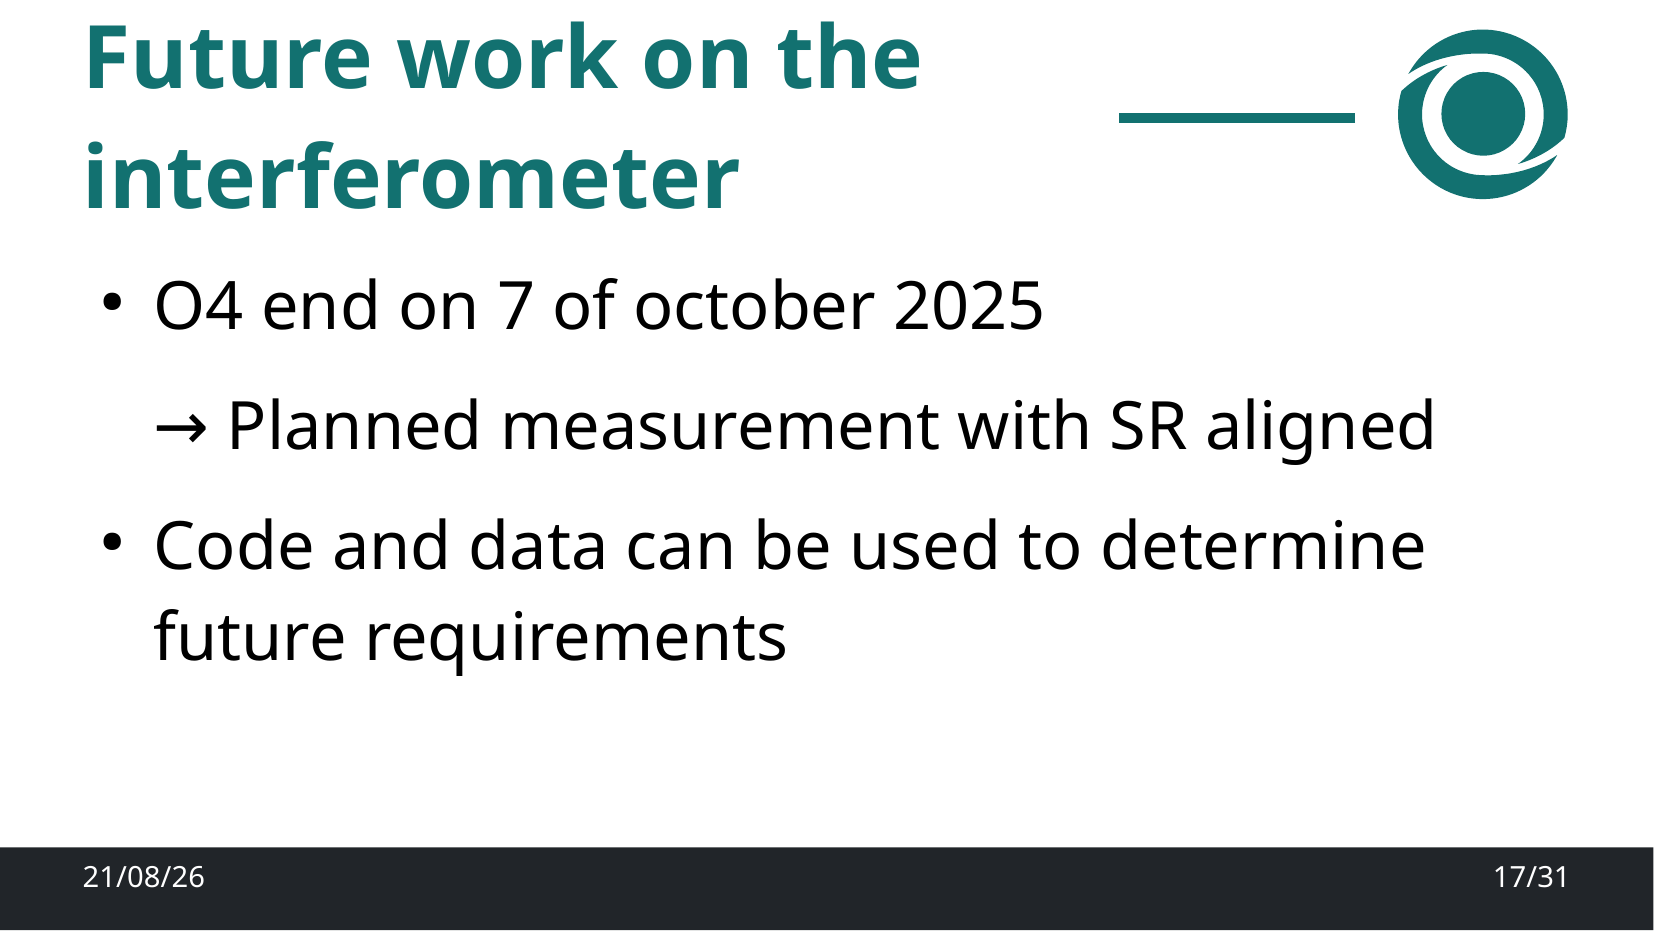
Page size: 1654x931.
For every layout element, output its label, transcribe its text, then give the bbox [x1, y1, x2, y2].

title Future work on the interferometer [82, 0, 1241, 238]
list O4 end on 7 of october 2025 → Planned measurement with SR aligned Code and data can be used to determine future requirements [82, 257, 1571, 798]
